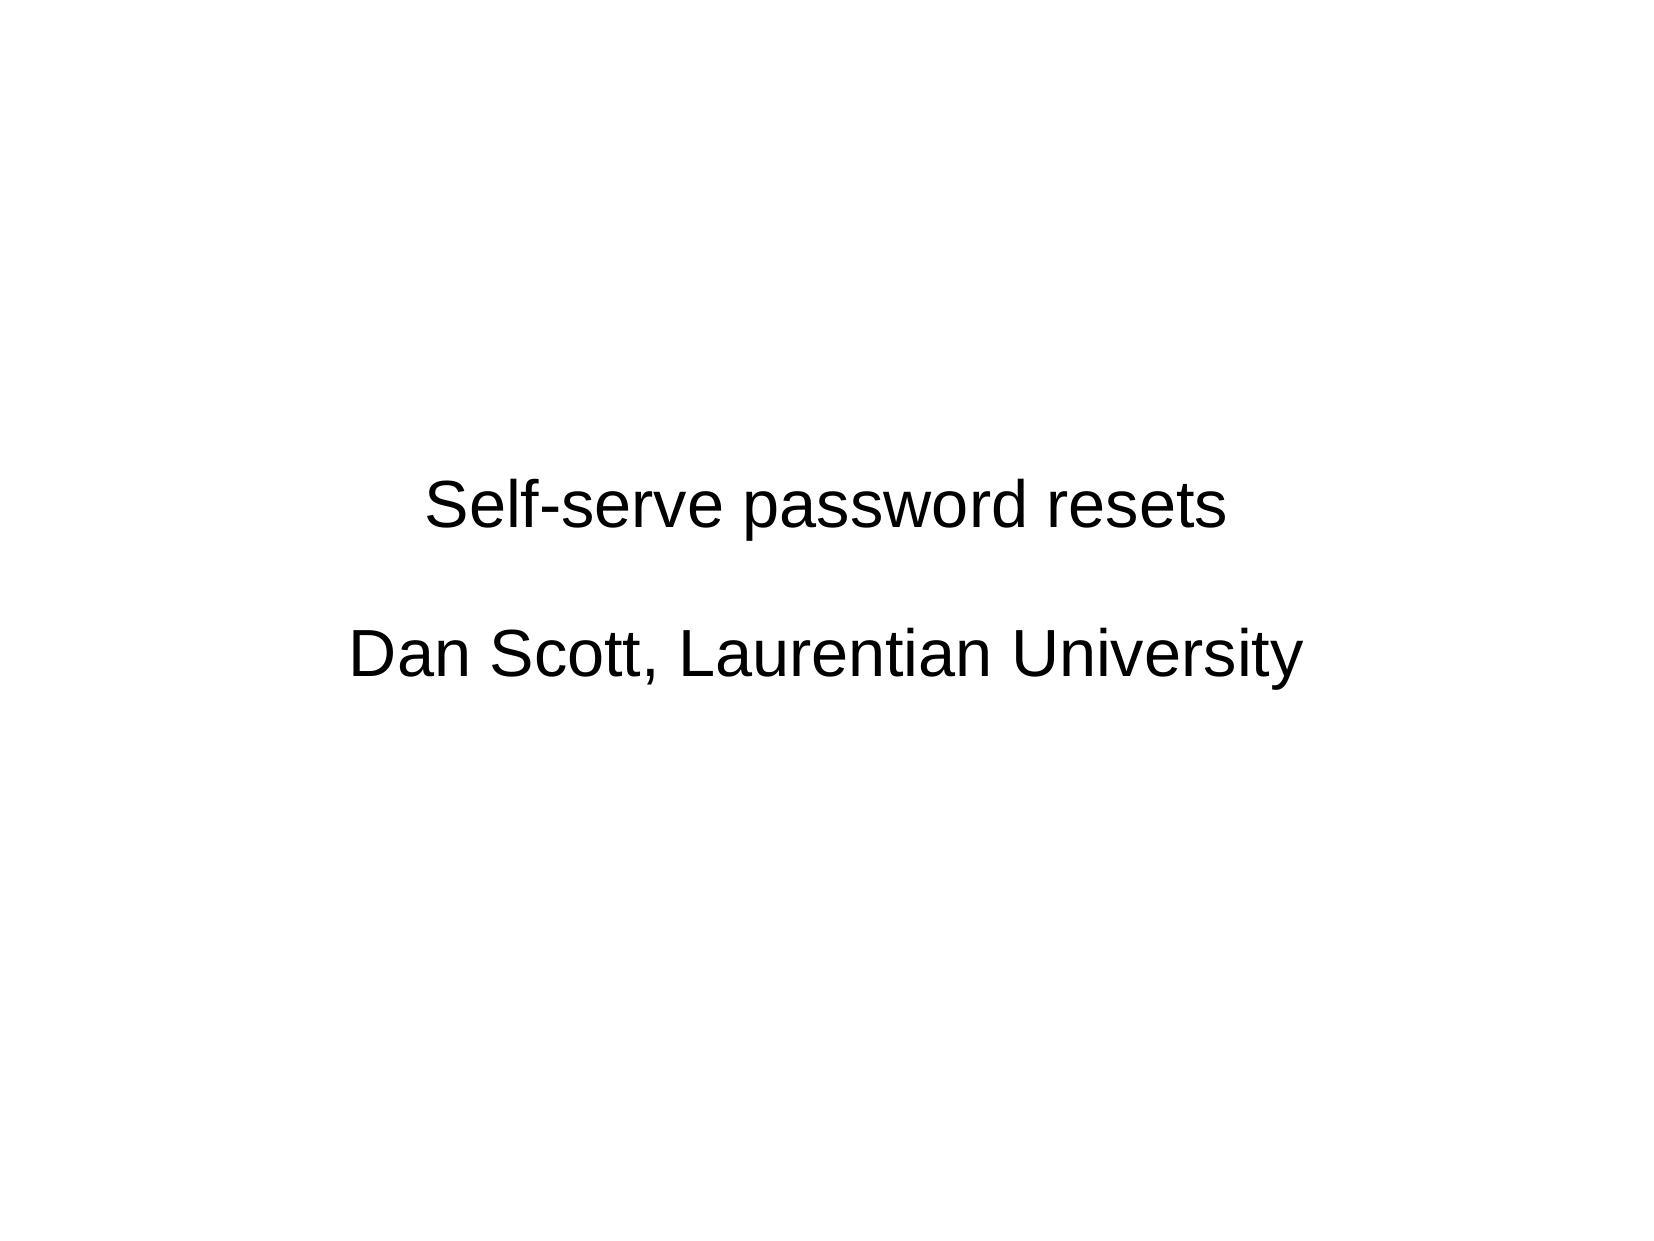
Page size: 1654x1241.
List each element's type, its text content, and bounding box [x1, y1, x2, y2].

subtitle Self-serve password resets Dan Scott, Laurentian University [82, 56, 1571, 1102]
